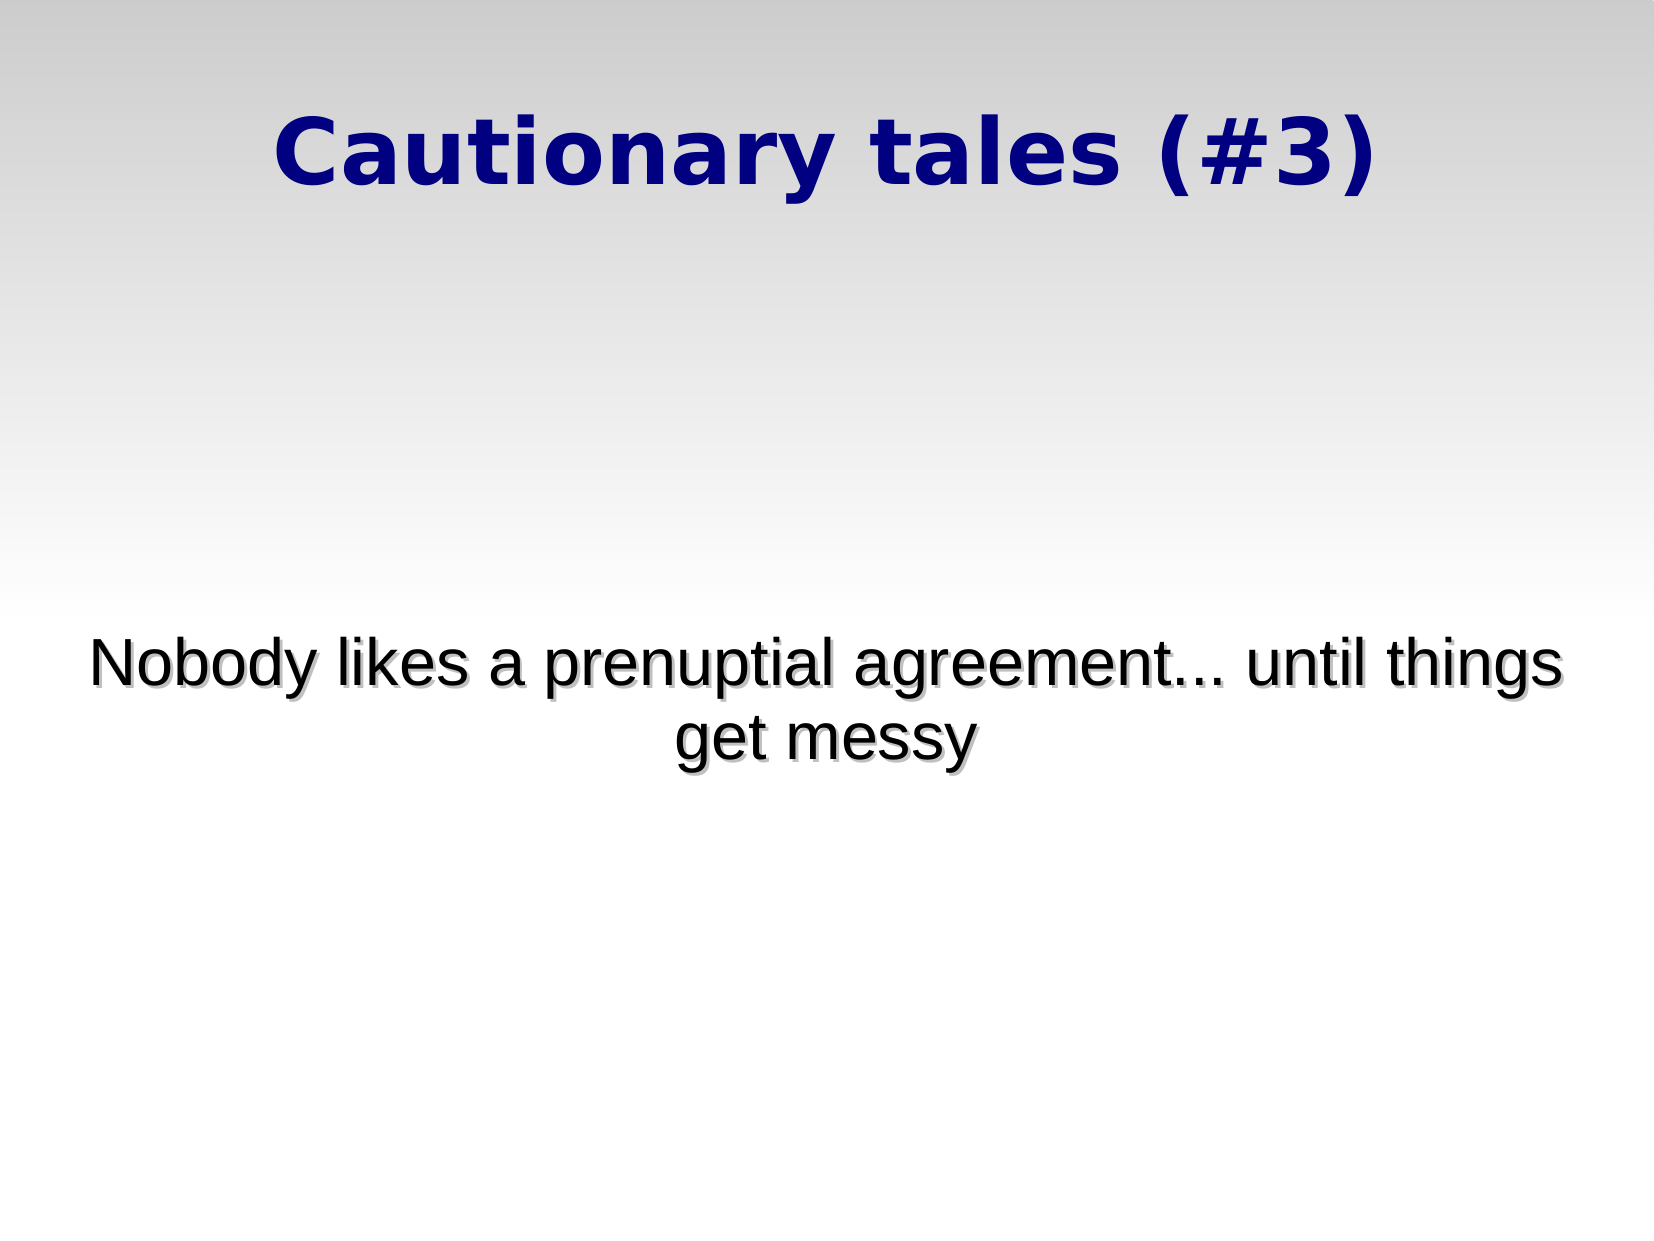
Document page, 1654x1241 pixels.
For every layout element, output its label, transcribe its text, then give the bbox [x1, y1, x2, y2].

subtitle Nobody likes a prenuptial agreement... until things get messy [82, 290, 1571, 1109]
title Cautionary tales (#3) [82, 49, 1571, 257]
